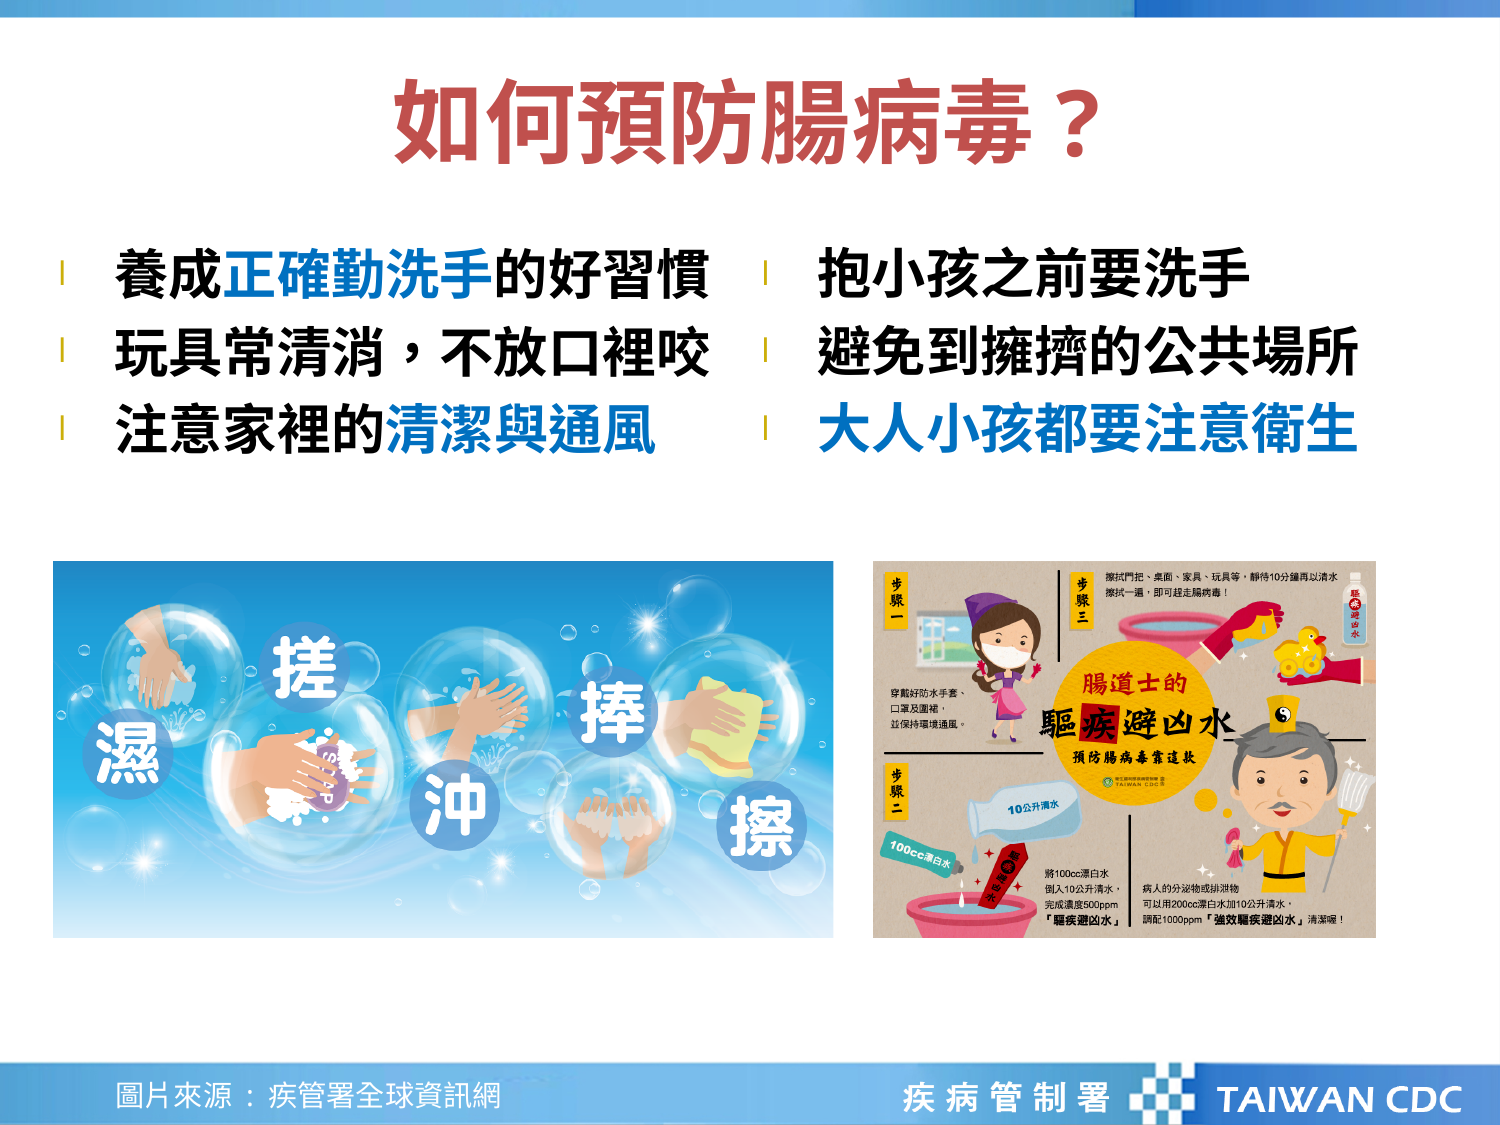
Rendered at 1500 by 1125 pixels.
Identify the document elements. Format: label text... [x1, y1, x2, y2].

list 養成正確勤洗手的好習慣 玩具常清消，不放口裡咬 注意家裡的清潔與通風 [43, 232, 746, 563]
title 如何預防腸病毒? [71, 25, 1422, 214]
text_box 抱小孩之前要洗手 避免到擁擠的公共場所 大人小孩都要注意衛生 [746, 232, 1450, 562]
text_box 圖片來源 : 疾管署全球資訊網 [101, 1070, 517, 1120]
picture [873, 562, 1376, 938]
picture [53, 561, 834, 938]
